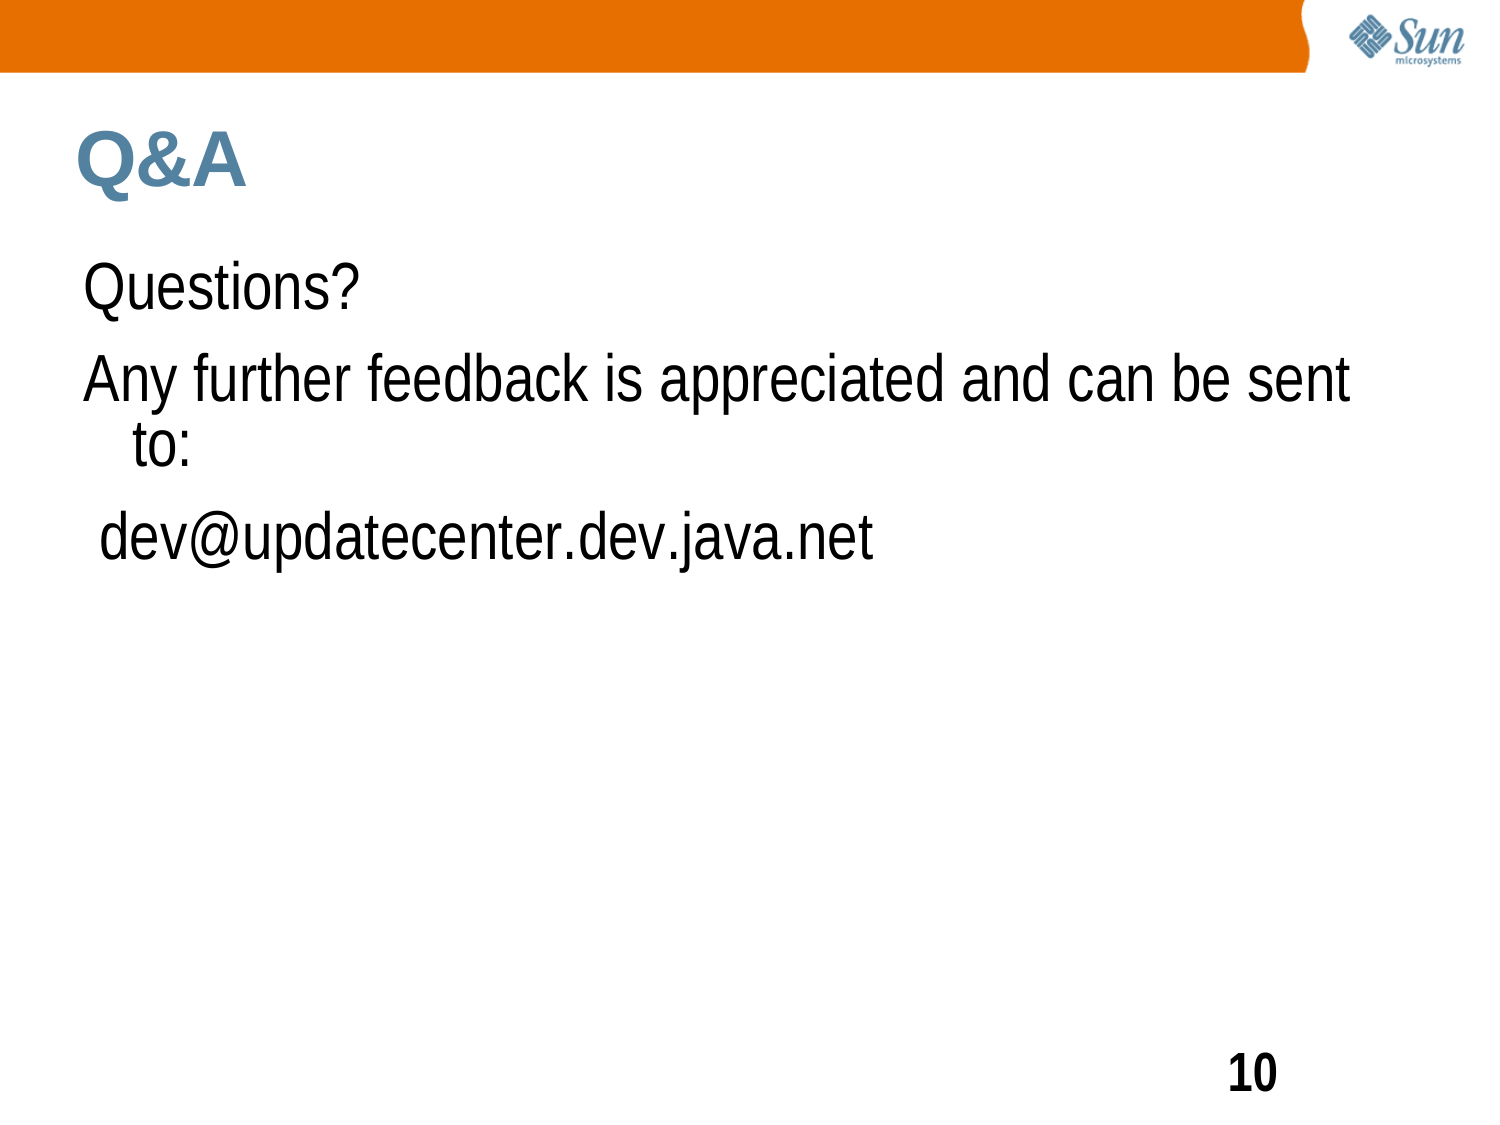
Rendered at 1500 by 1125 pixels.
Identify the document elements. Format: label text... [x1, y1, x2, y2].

title Q&A [75, 122, 1438, 227]
list Questions? Any further feedback is appreciated and can be sent to: dev@updatecenter.dev.java.net [64, 257, 1402, 1017]
picture [0, 0, 1500, 75]
